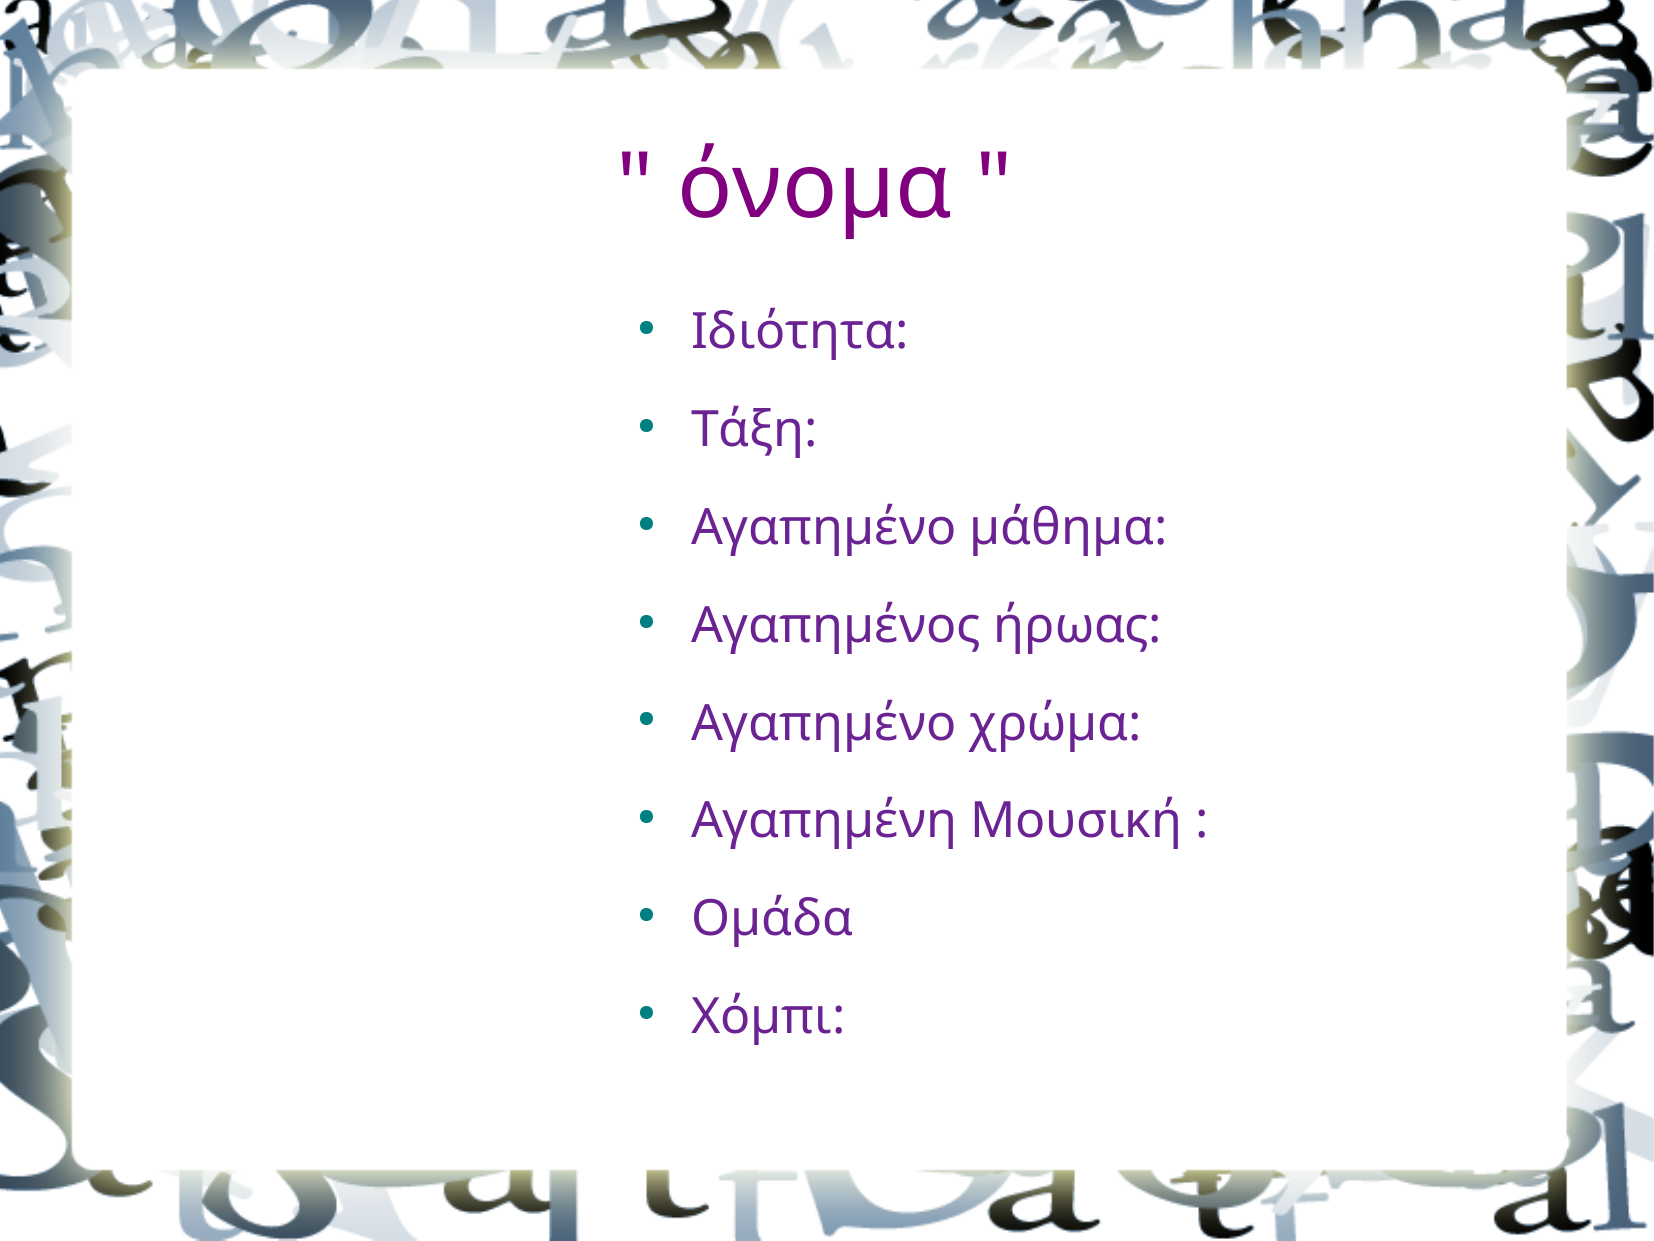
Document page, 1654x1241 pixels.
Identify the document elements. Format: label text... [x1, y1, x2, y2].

picture [0, 0, 1654, 1241]
list Ιδιότητα: Τάξη: Αγαπημένο μάθημα: Αγαπημένος ήρωας: Αγαπημένο χρώμα: Αγαπημένη Μουσική : Ομάδα Χόμπι: [620, 295, 1595, 1061]
title " όνομα " [82, 78, 1571, 287]
